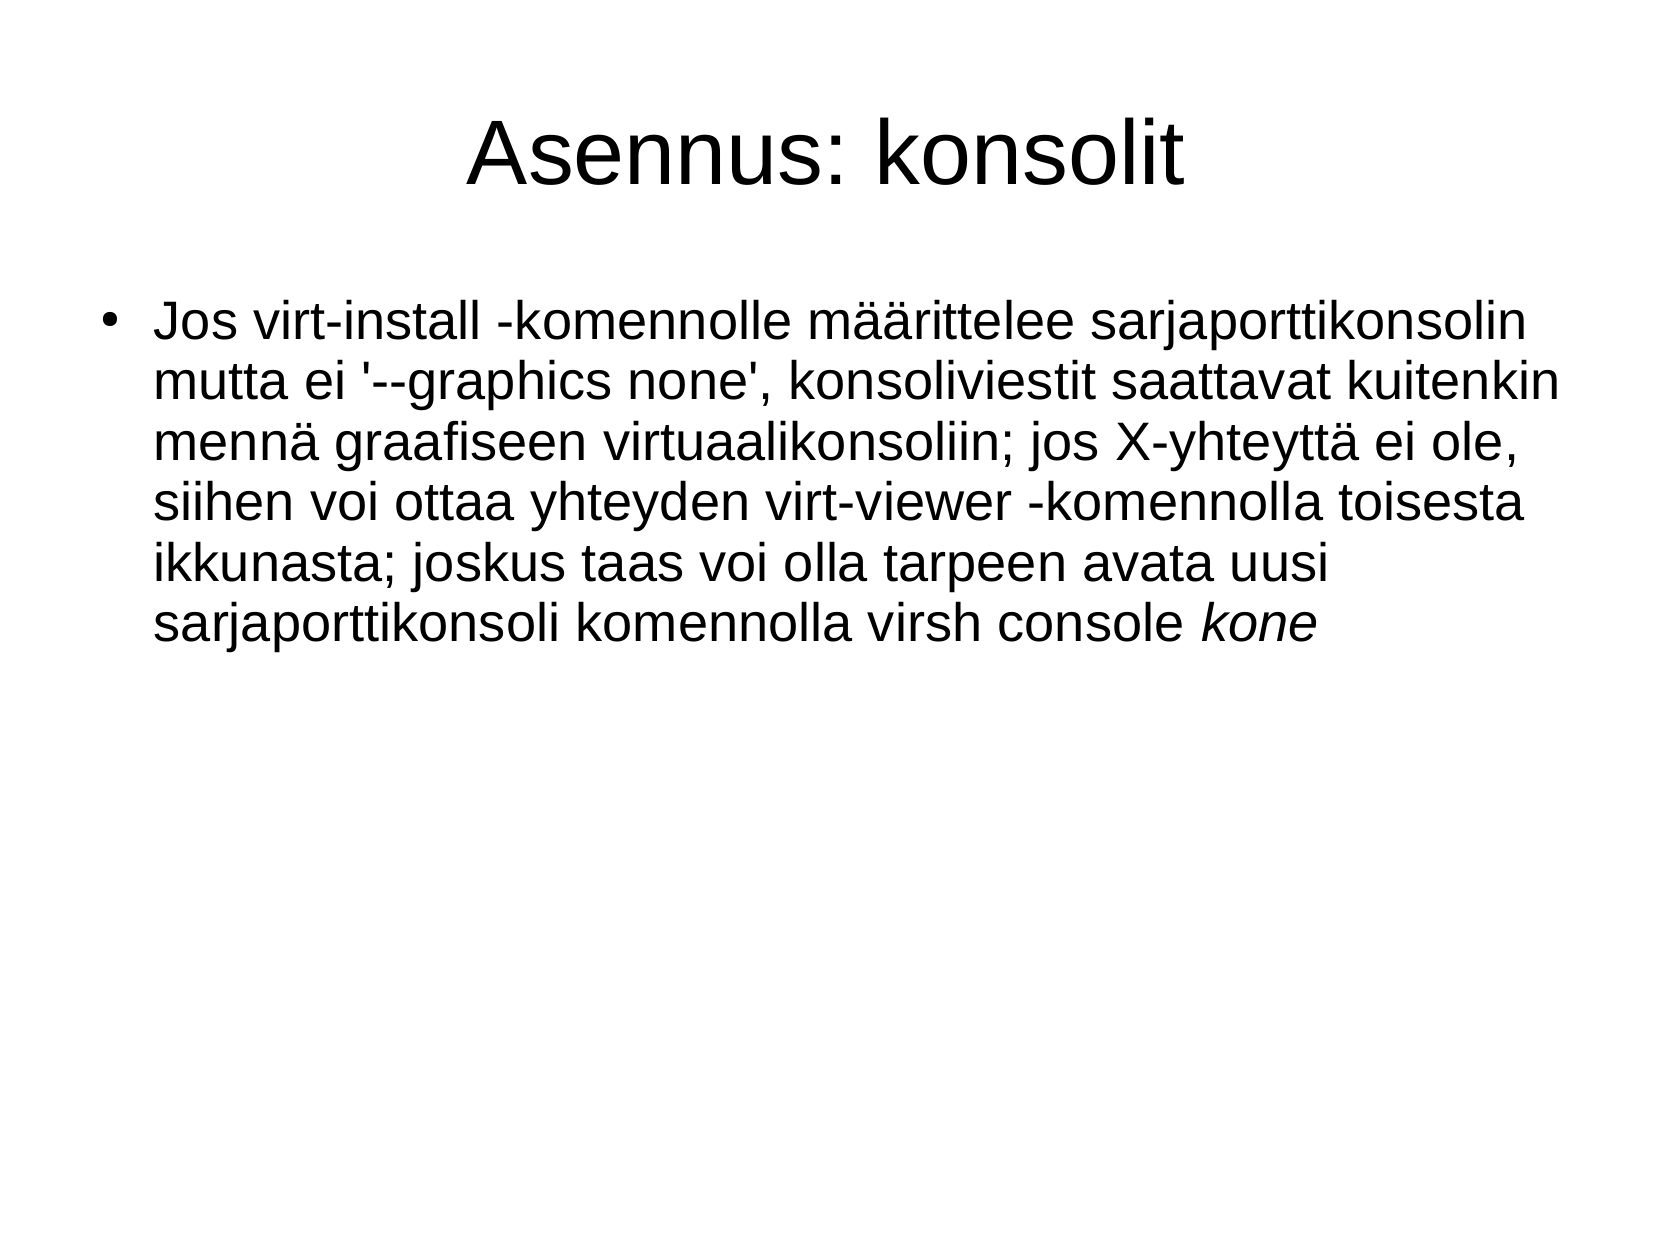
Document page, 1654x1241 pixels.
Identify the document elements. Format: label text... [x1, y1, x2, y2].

list Jos virt-install -komennolle määrittelee sarjaporttikonsolin mutta ei '--graphics none', konsoliviestit saattavat kuitenkin mennä graafiseen virtuaalikonsoliin; jos X-yhteyttä ei ole, siihen voi ottaa yhteyden virt-viewer -komennolla toisesta ikkunasta; joskus taas voi olla tarpeen avata uusi sarjaporttikonsoli komennolla virsh console kone [82, 290, 1571, 1010]
title Asennus: konsolit [82, 49, 1571, 257]
